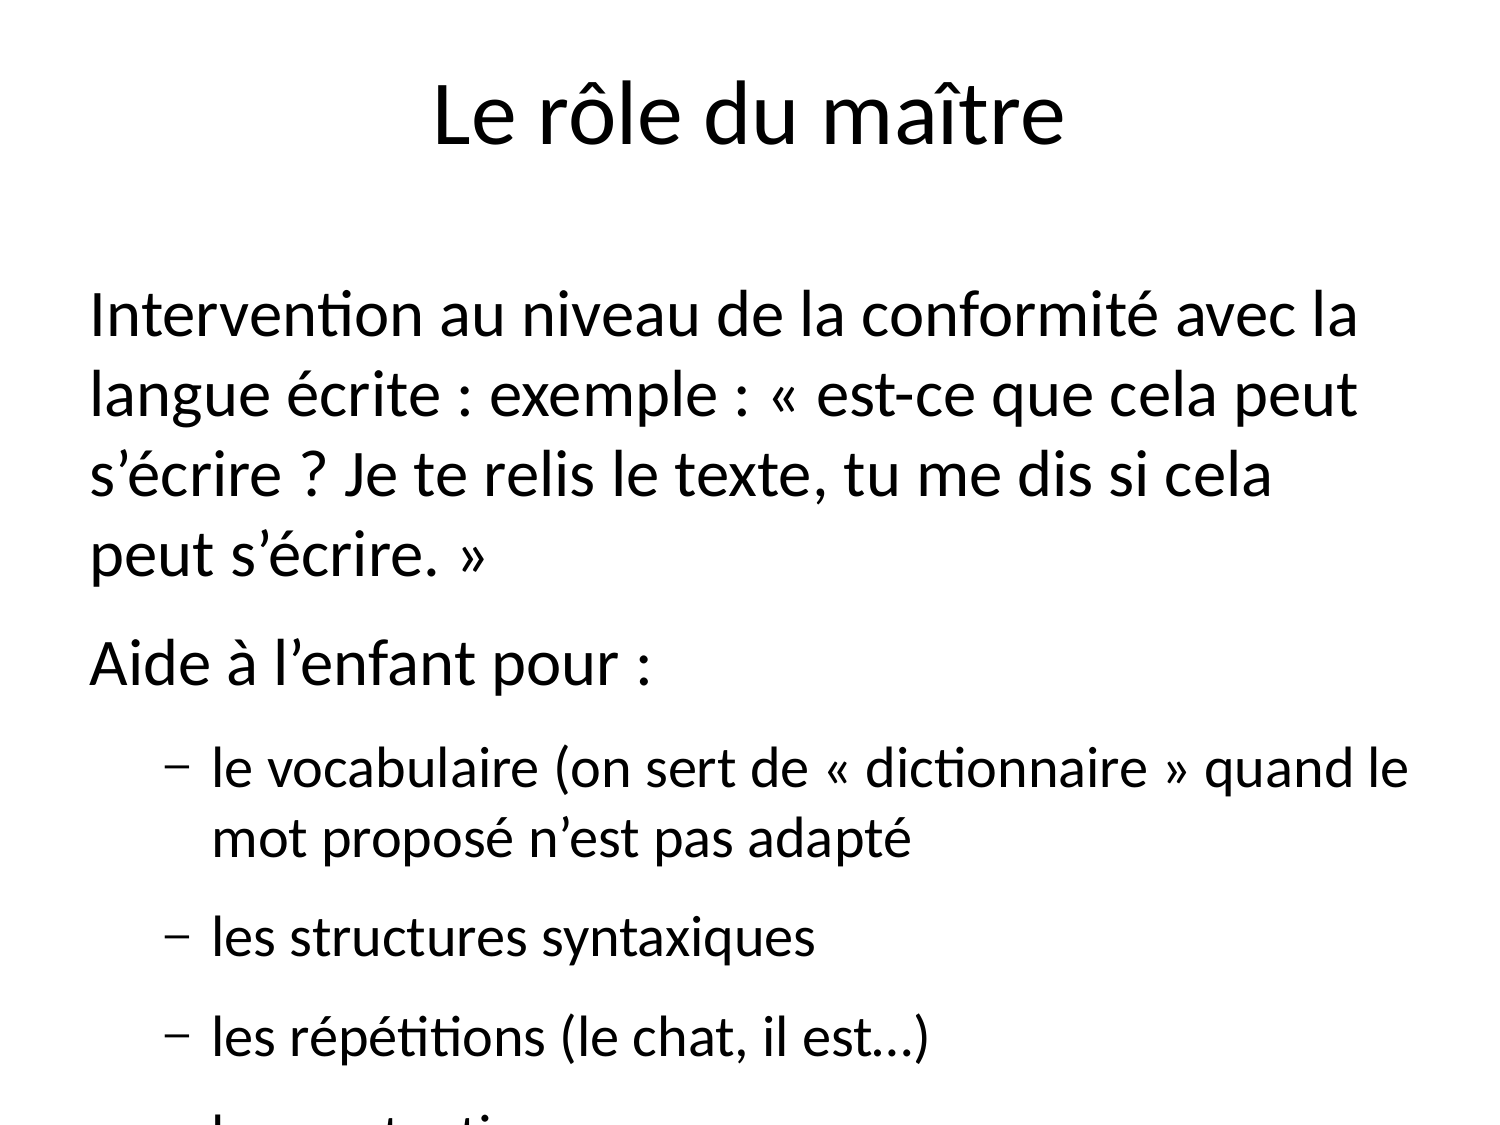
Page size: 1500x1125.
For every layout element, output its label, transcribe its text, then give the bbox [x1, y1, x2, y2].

list Intervention au niveau de la conformité avec la langue écrite : exemple : « est-ce que cela peut s’écrire ? Je te relis le texte, tu me dis si cela peut s’écrire. » Aide à l’enfant pour : le vocabulaire (on sert de « dictionnaire » quand le mot proposé n’est pas adapté les structures syntaxiques les répétitions (le chat, il est…) la ponctuation proposer certaines corrections (si l’enfant se trompe de mot, déforme les mots, se trompe sur le genre du mot, sur la morphosyntaxe du nombre ex : des cheval, les désinences verbales-il faisa.) le maître relit, pour faire prendre conscience qu’on évite les répétitions, choisit un ordre de présentation commode, qu’on lie les phrases, et pour voir ou l’enfant veut en venir. On doit dire à l’enfant que l’on doit respecter les contraintes de la langue écrite sinon, dérives : l’enfant ne sera plus exigeant envers lui-même. [75, 262, 1425, 1005]
title Le rôle du maître [75, 45, 1425, 233]
